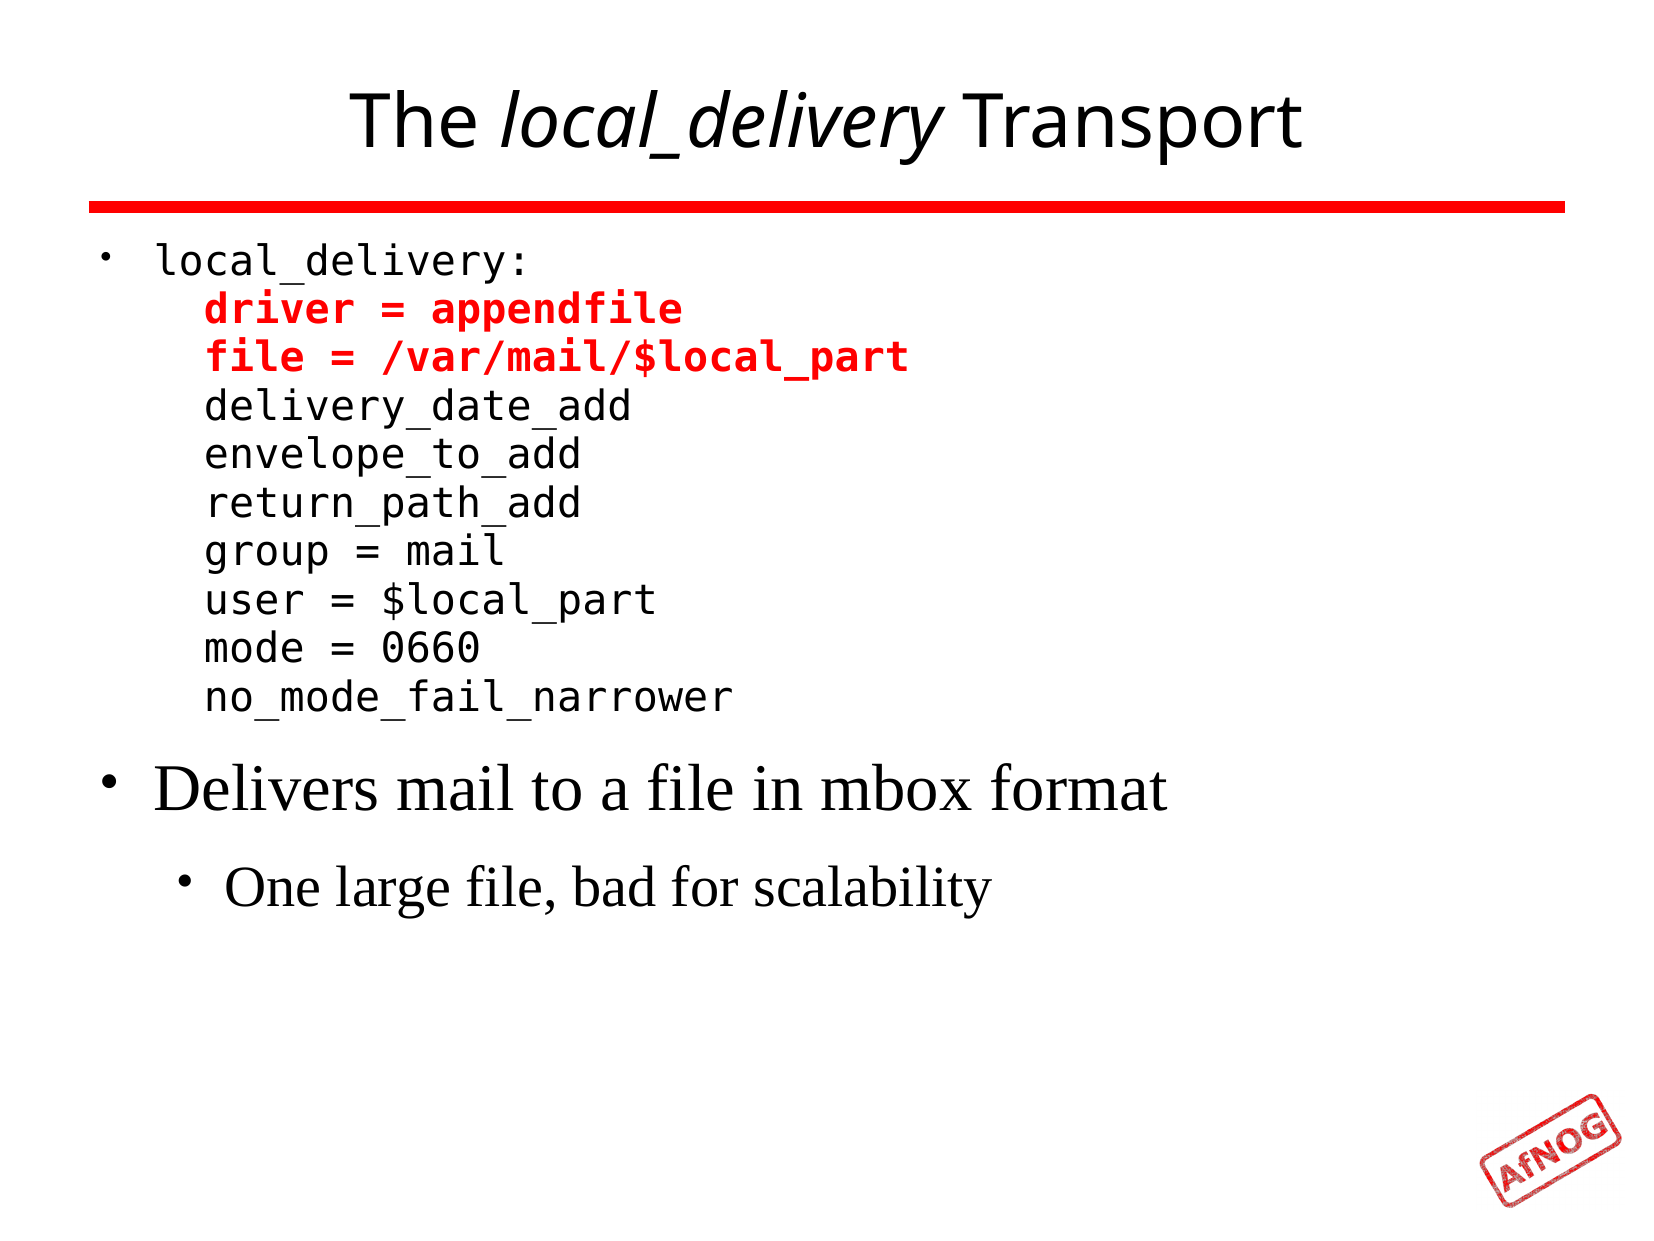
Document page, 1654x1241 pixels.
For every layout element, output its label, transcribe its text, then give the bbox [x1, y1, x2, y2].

title The local_delivery Transport [88, 29, 1565, 207]
picture [1476, 1090, 1625, 1211]
list local_delivery: driver = appendfile file = /var/mail/$local_part delivery_date_add envelope_to_add return_path_add group = mail user = $local_part mode = 0660 no_mode_fail_narrower Delivers mail to a file in mbox format One large file, bad for scalability [82, 236, 1571, 1123]
